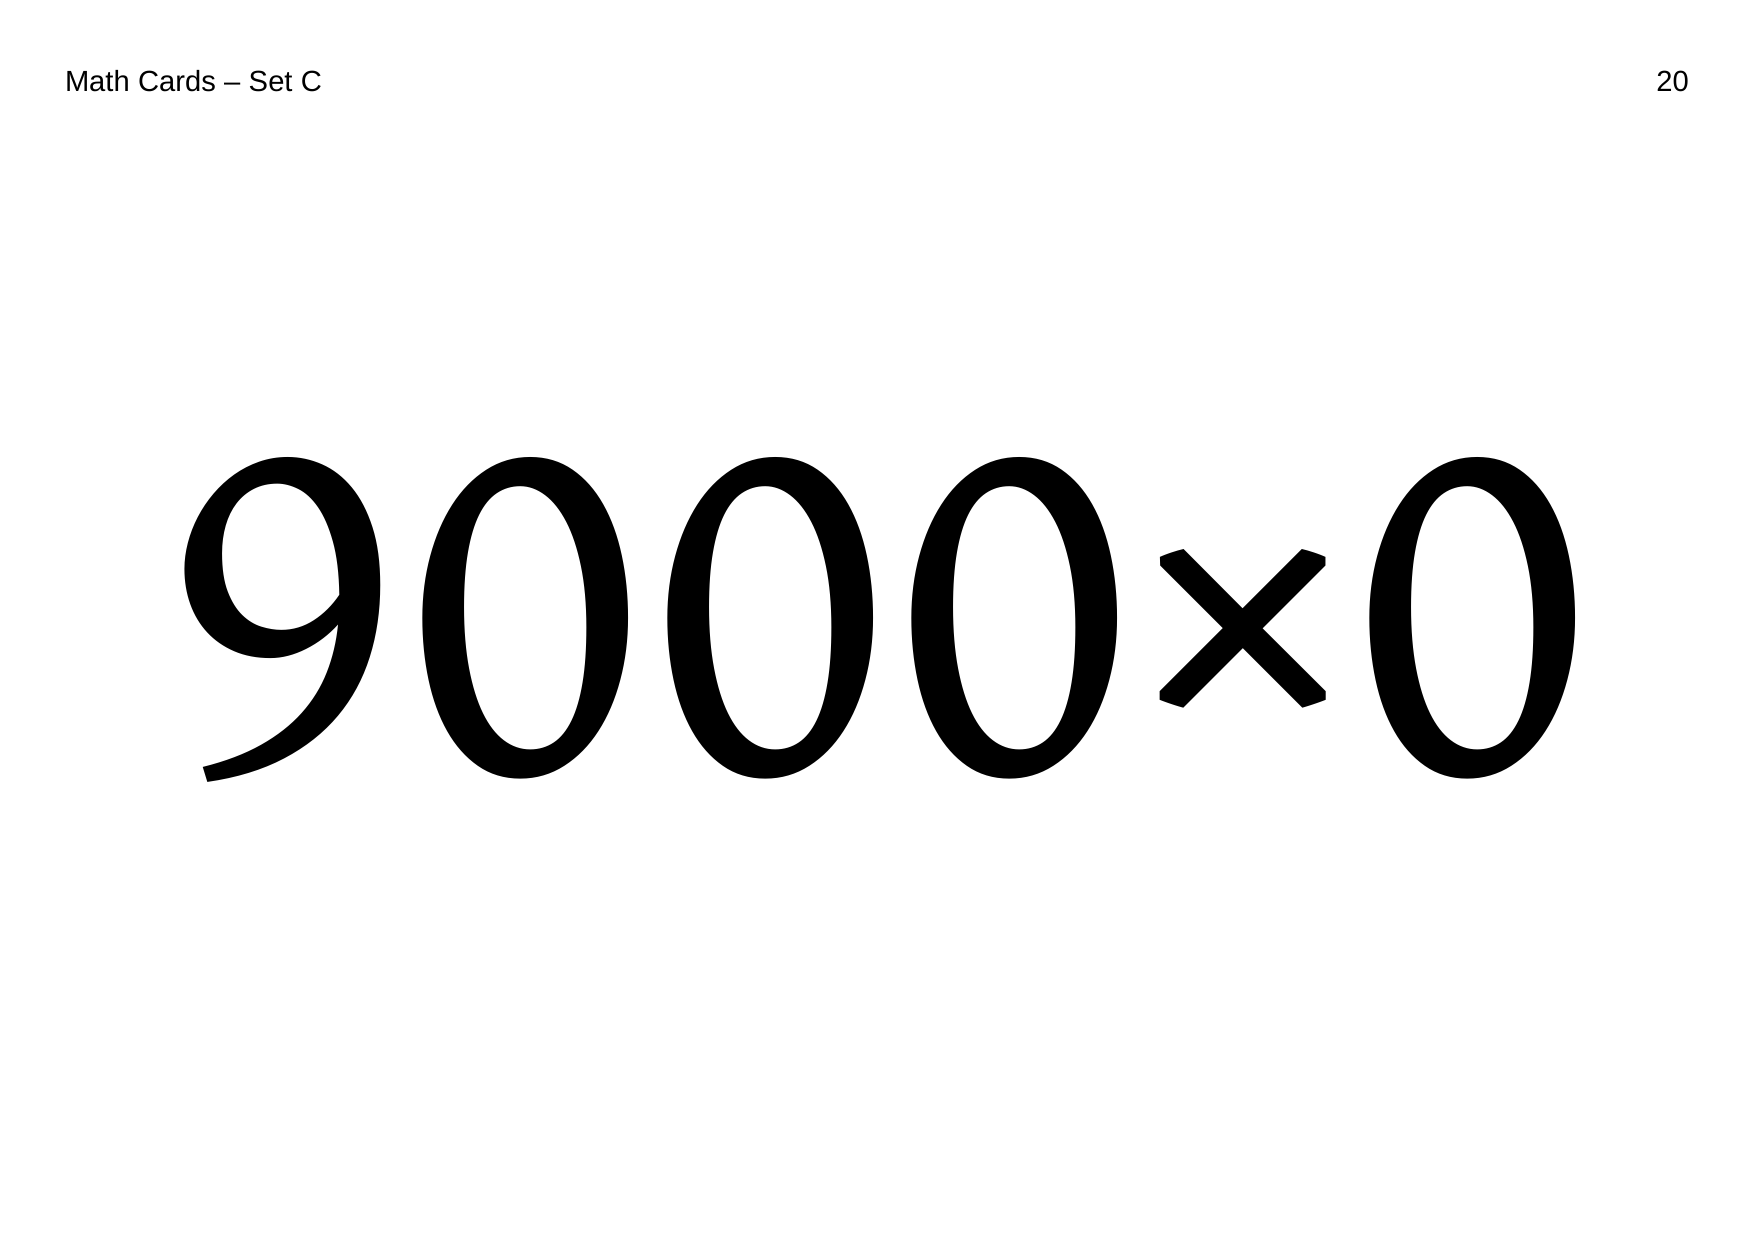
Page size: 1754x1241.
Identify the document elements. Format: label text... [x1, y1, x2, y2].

text_box 9000×0 [153, 318, 1601, 922]
text_box 20 [1650, 59, 1695, 104]
text_box Math Cards – Set C [59, 59, 329, 104]
